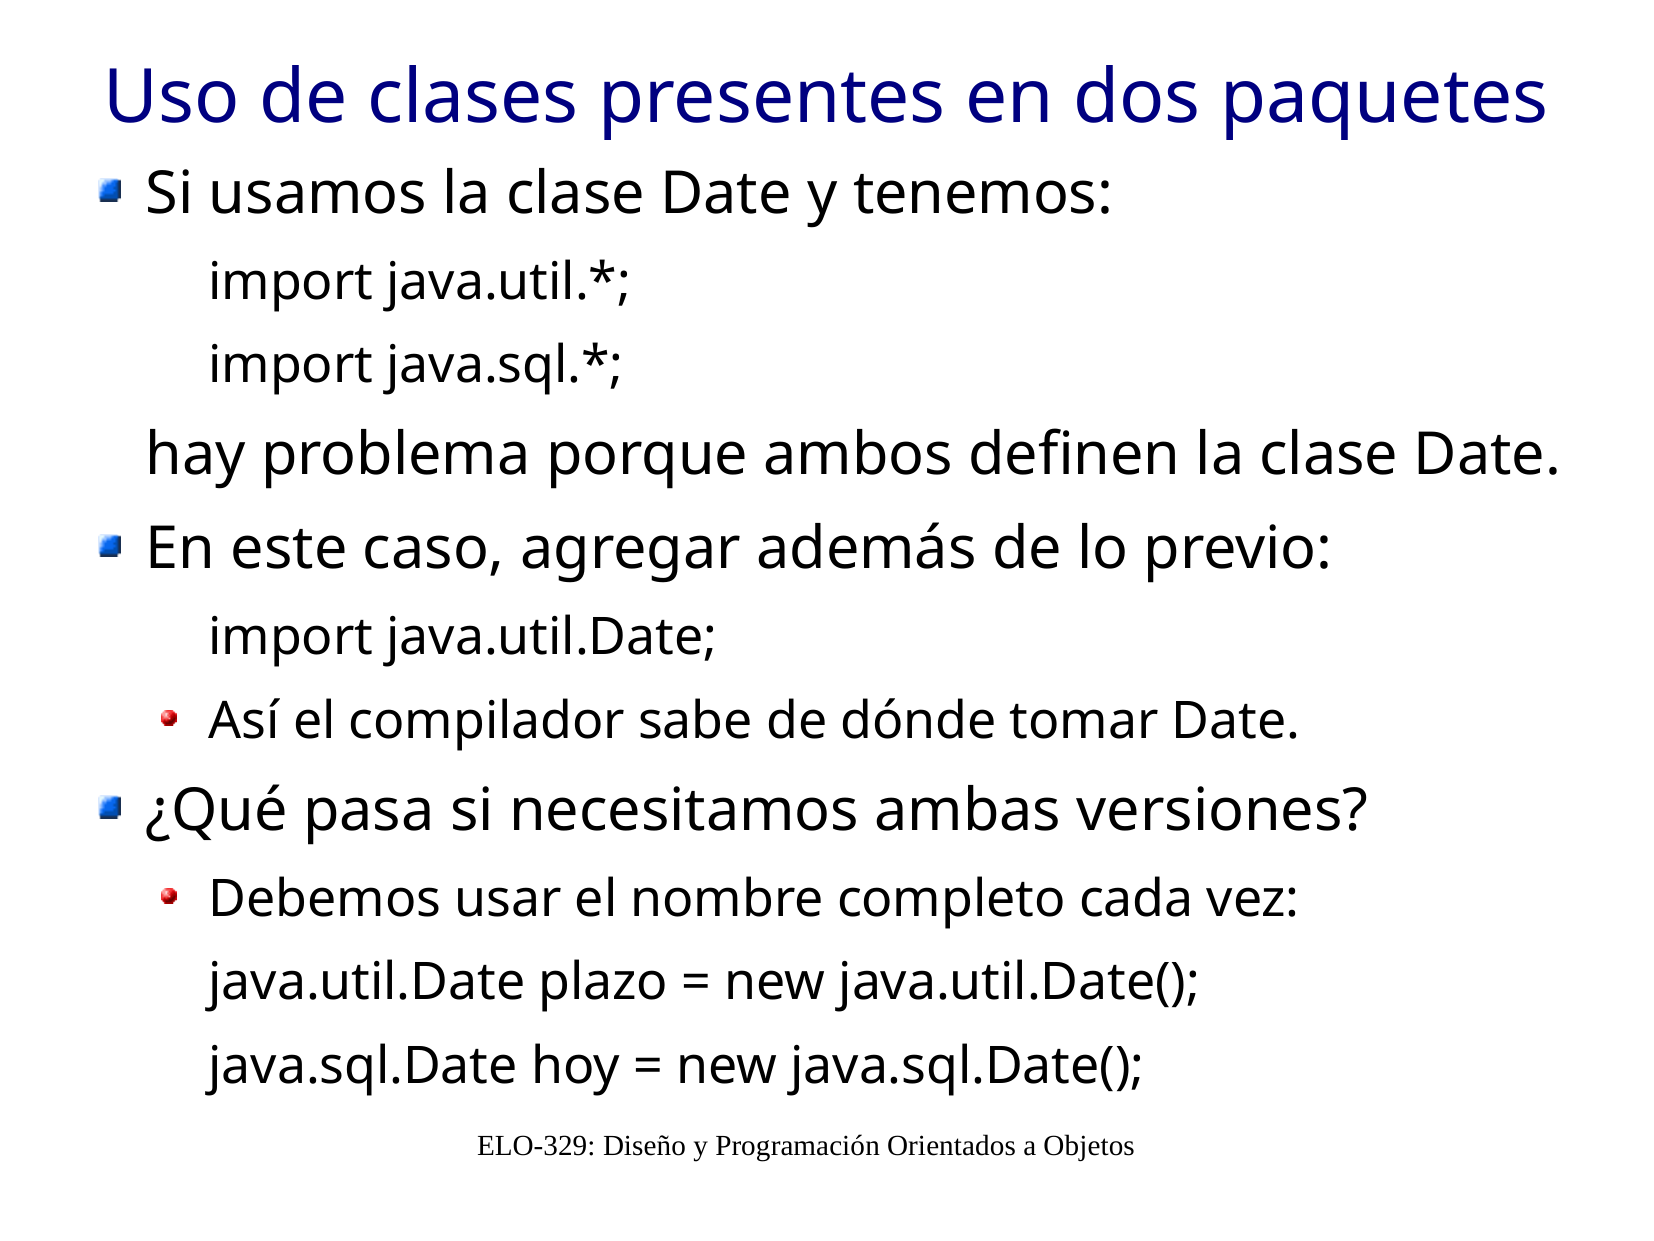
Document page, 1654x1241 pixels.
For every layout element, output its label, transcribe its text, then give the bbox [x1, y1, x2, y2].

list Si usamos la clase Date y tenemos: import java.util.*; import java.sql.*; hay problema porque ambos definen la clase Date. En este caso, agregar además de lo previo: import java.util.Date; Así el compilador sabe de dónde tomar Date. ¿Qué pasa si necesitamos ambas versiones? Debemos usar el nombre completo cada vez: java.util.Date plazo = new java.util.Date(); java.sql.Date hoy = new java.sql.Date(); [82, 150, 1571, 1126]
title Uso de clases presentes en dos paquetes [82, 43, 1571, 145]
